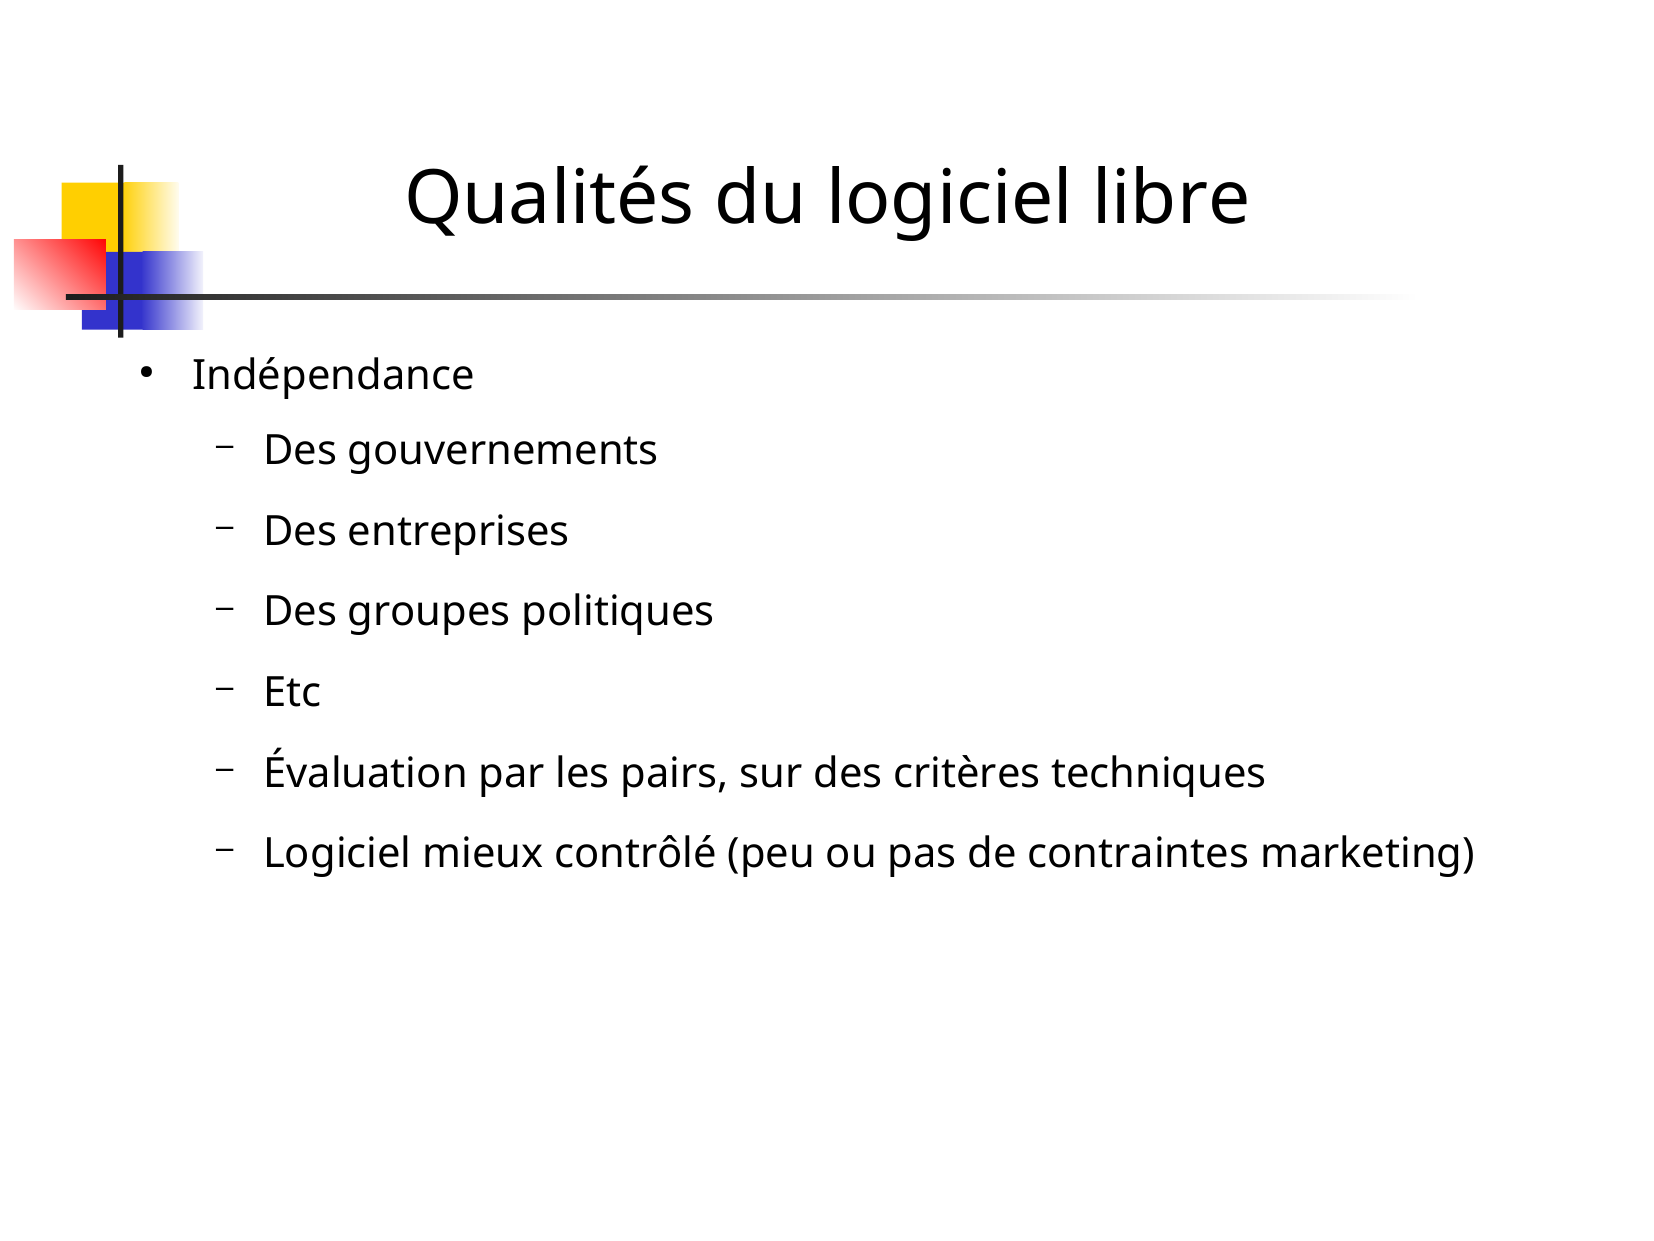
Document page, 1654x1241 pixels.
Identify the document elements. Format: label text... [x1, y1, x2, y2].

title Qualités du logiciel libre [121, 91, 1534, 299]
list Indépendance Des gouvernements Des entreprises Des groupes politiques Etc Évaluation par les pairs, sur des critères techniques Logiciel mieux contrôlé (peu ou pas de contraintes marketing) [121, 344, 1534, 1127]
